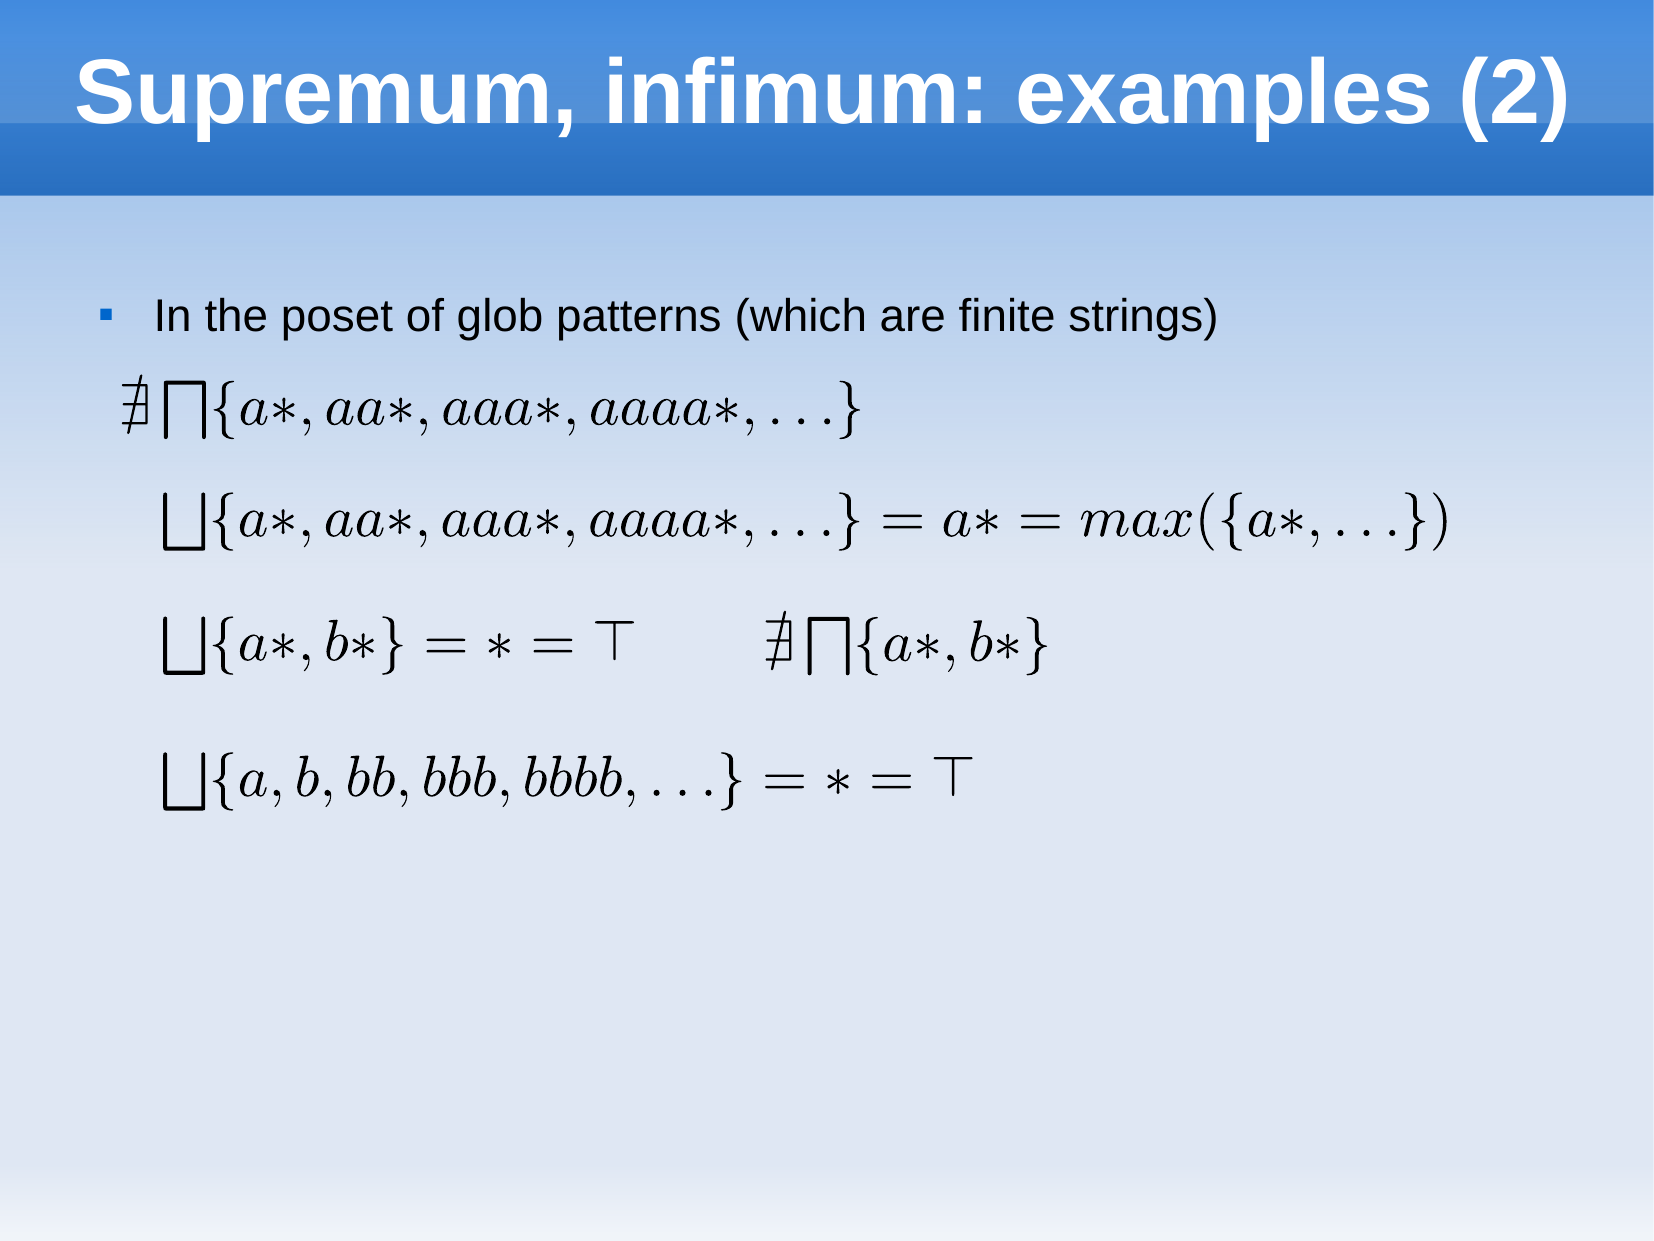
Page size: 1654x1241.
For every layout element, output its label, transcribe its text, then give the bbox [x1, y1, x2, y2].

picture [0, 0, 1654, 1241]
list In the poset of glob patterns (which are finite strings) [82, 290, 1571, 1109]
title Supremum, infimum: examples (2) [59, 0, 1588, 188]
